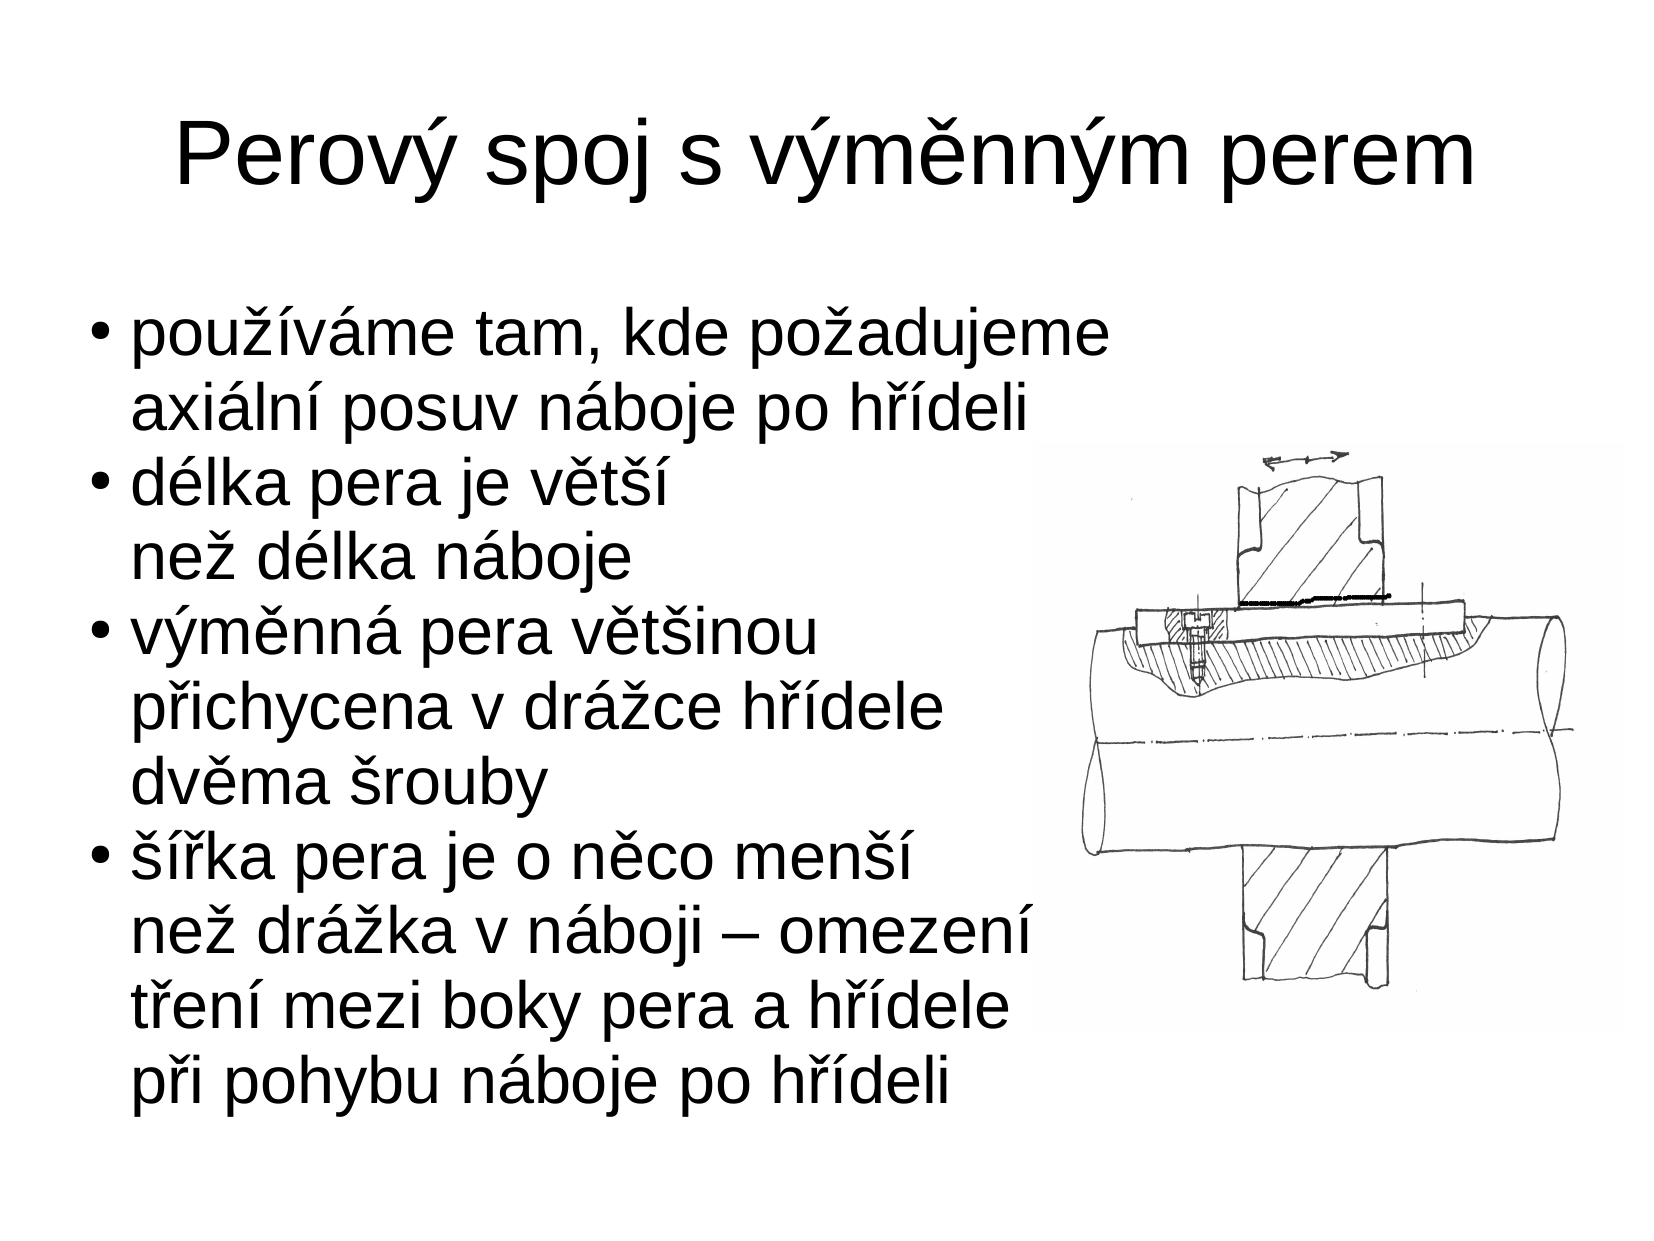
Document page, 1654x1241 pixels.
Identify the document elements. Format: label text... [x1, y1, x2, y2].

title Perový spoj s výměnným perem [82, 56, 1571, 250]
picture [1033, 442, 1625, 1034]
subtitle používáme tam, kde požadujeme axiální posuv náboje po hřídeli délka pera je větší než délka náboje výměnná pera většinou přichycena v drážce hřídele dvěma šrouby šířka pera je o něco menší než drážka v náboji – omezení tření mezi boky pera a hřídele při pohybu náboje po hřídeli [88, 295, 1577, 1118]
